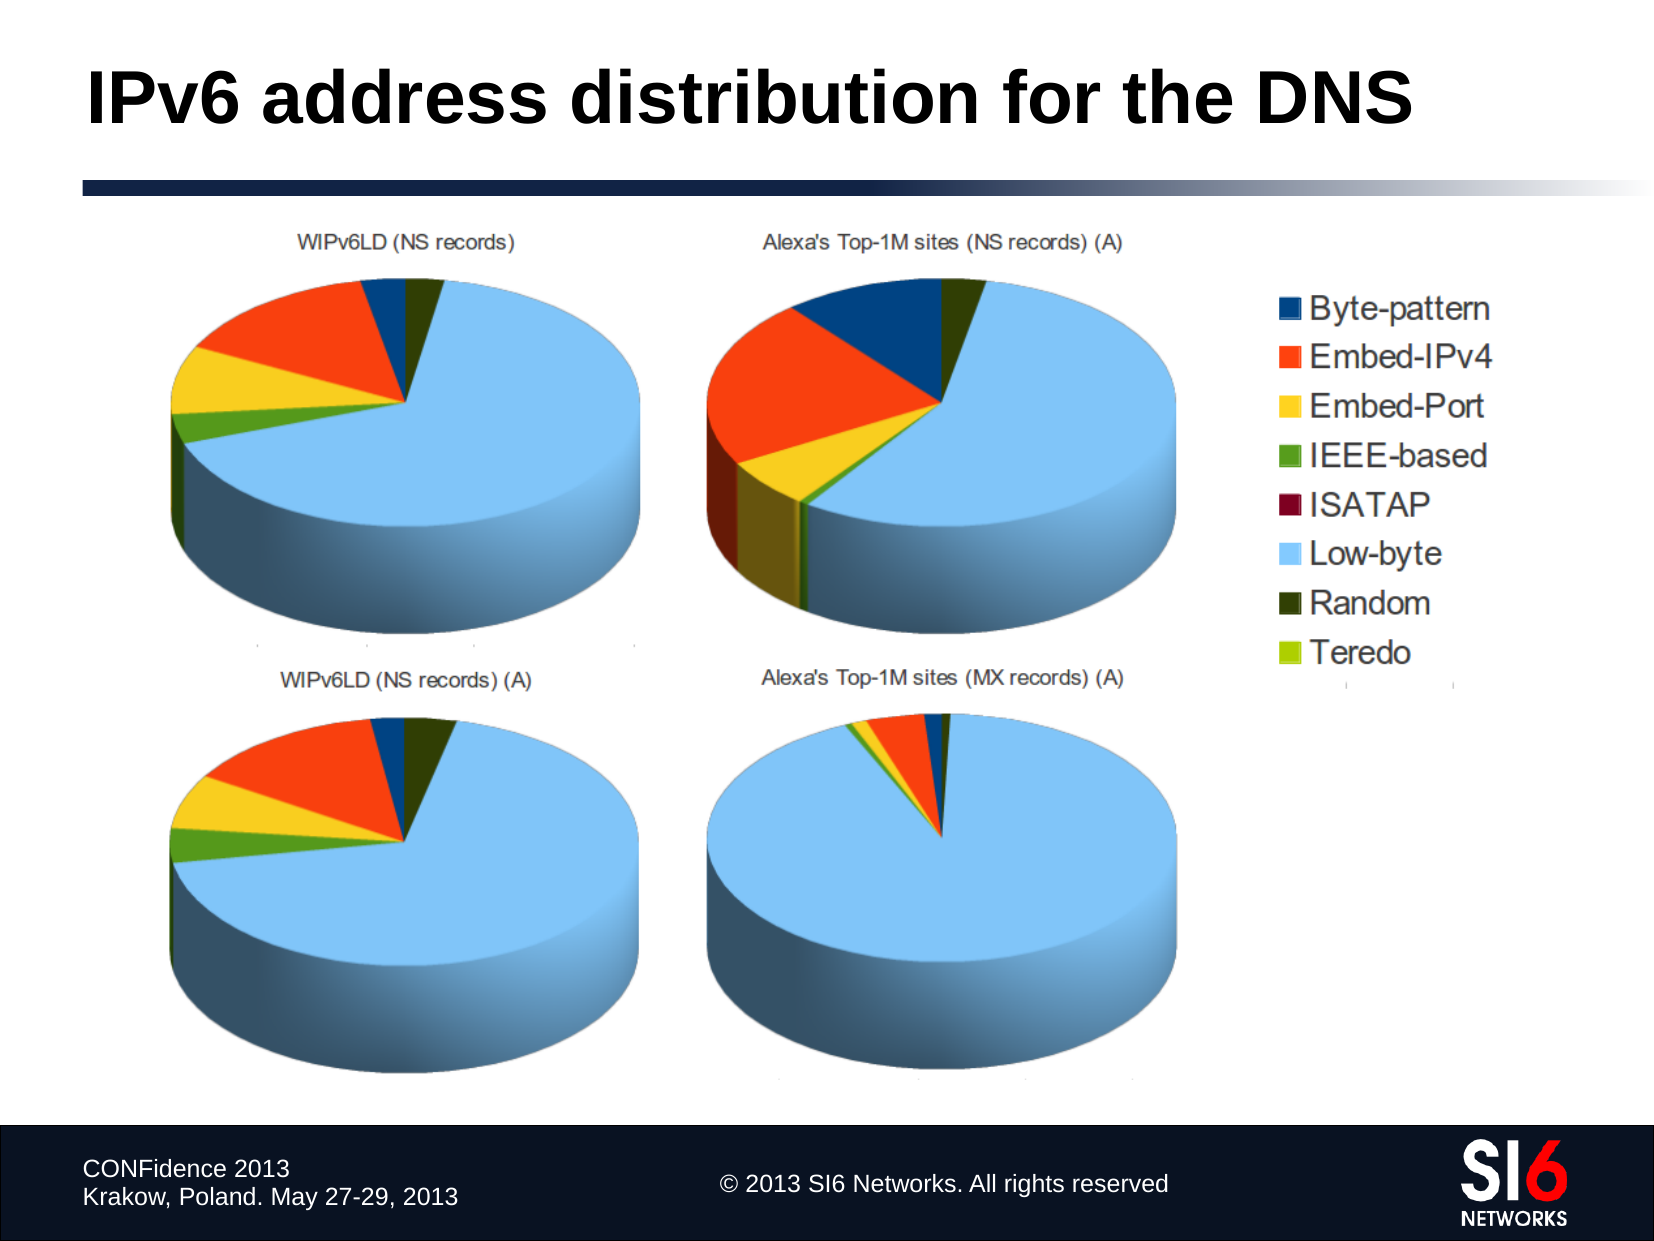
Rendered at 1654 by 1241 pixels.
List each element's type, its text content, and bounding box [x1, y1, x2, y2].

title IPv6 address distribution for the DNS [86, 30, 1576, 166]
picture [1461, 1139, 1567, 1226]
picture [150, 221, 1501, 1081]
